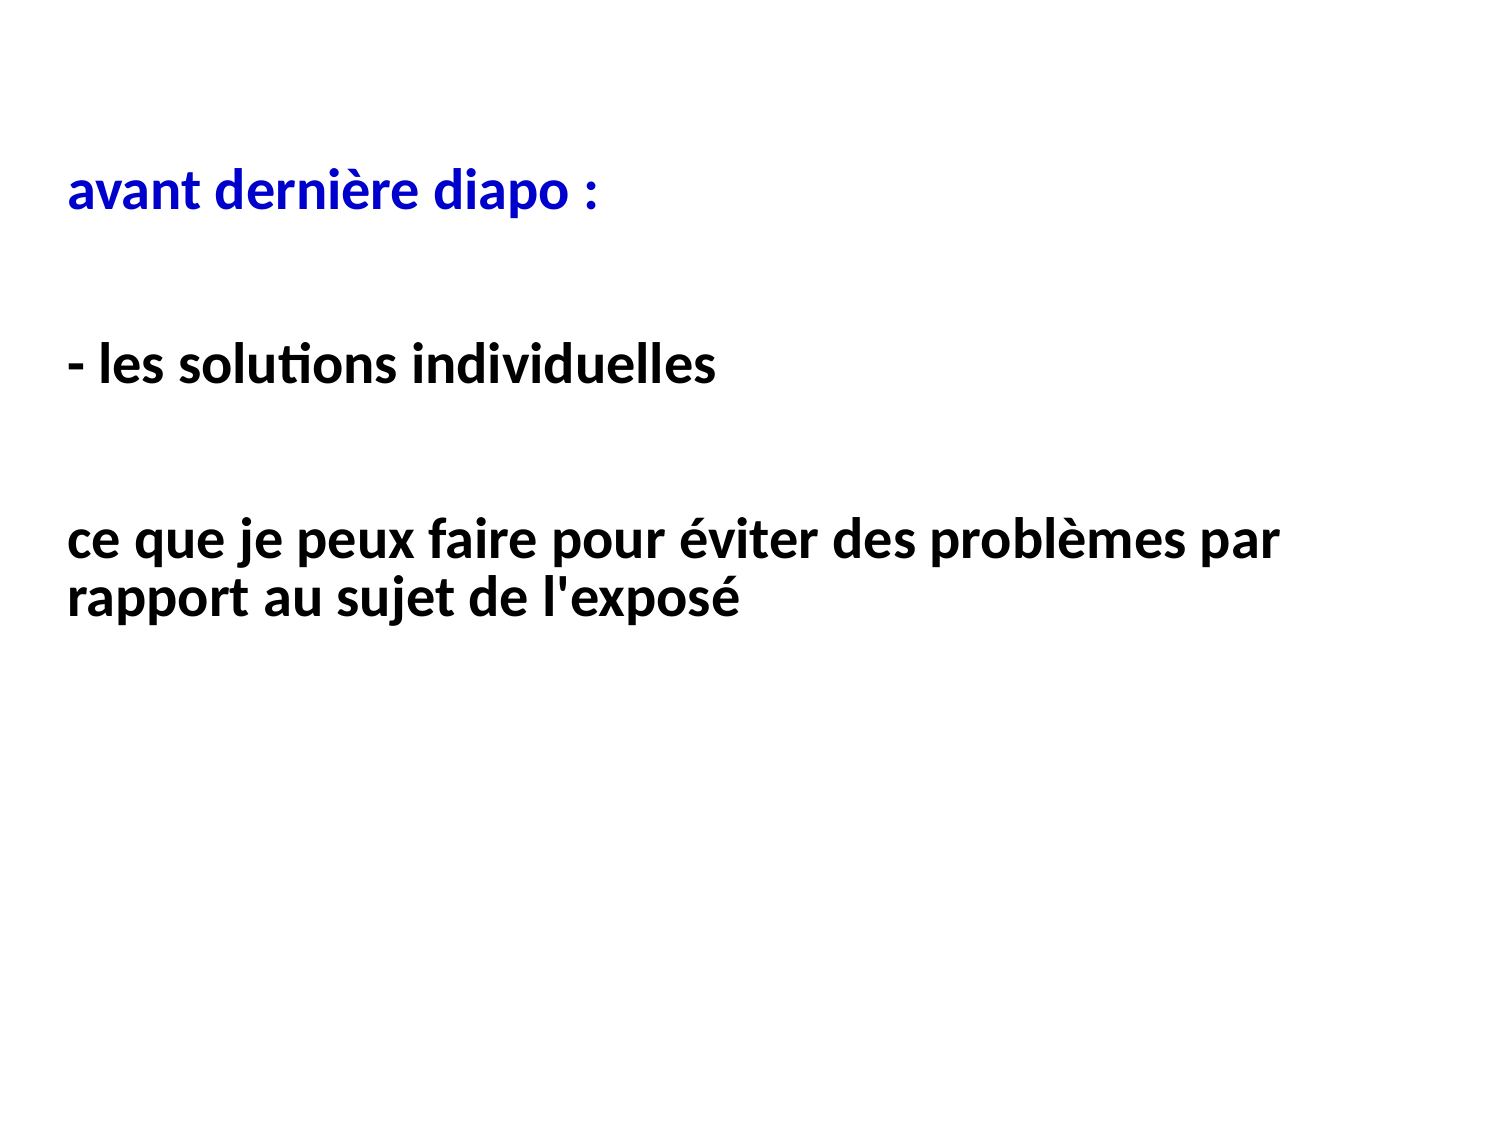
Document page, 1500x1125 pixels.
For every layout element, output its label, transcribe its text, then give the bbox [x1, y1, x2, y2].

title avant dernière diapo : - les solutions individuelles ce que je peux faire pour éviter des problèmes par rapport au sujet de l'exposé [67, 113, 1418, 684]
